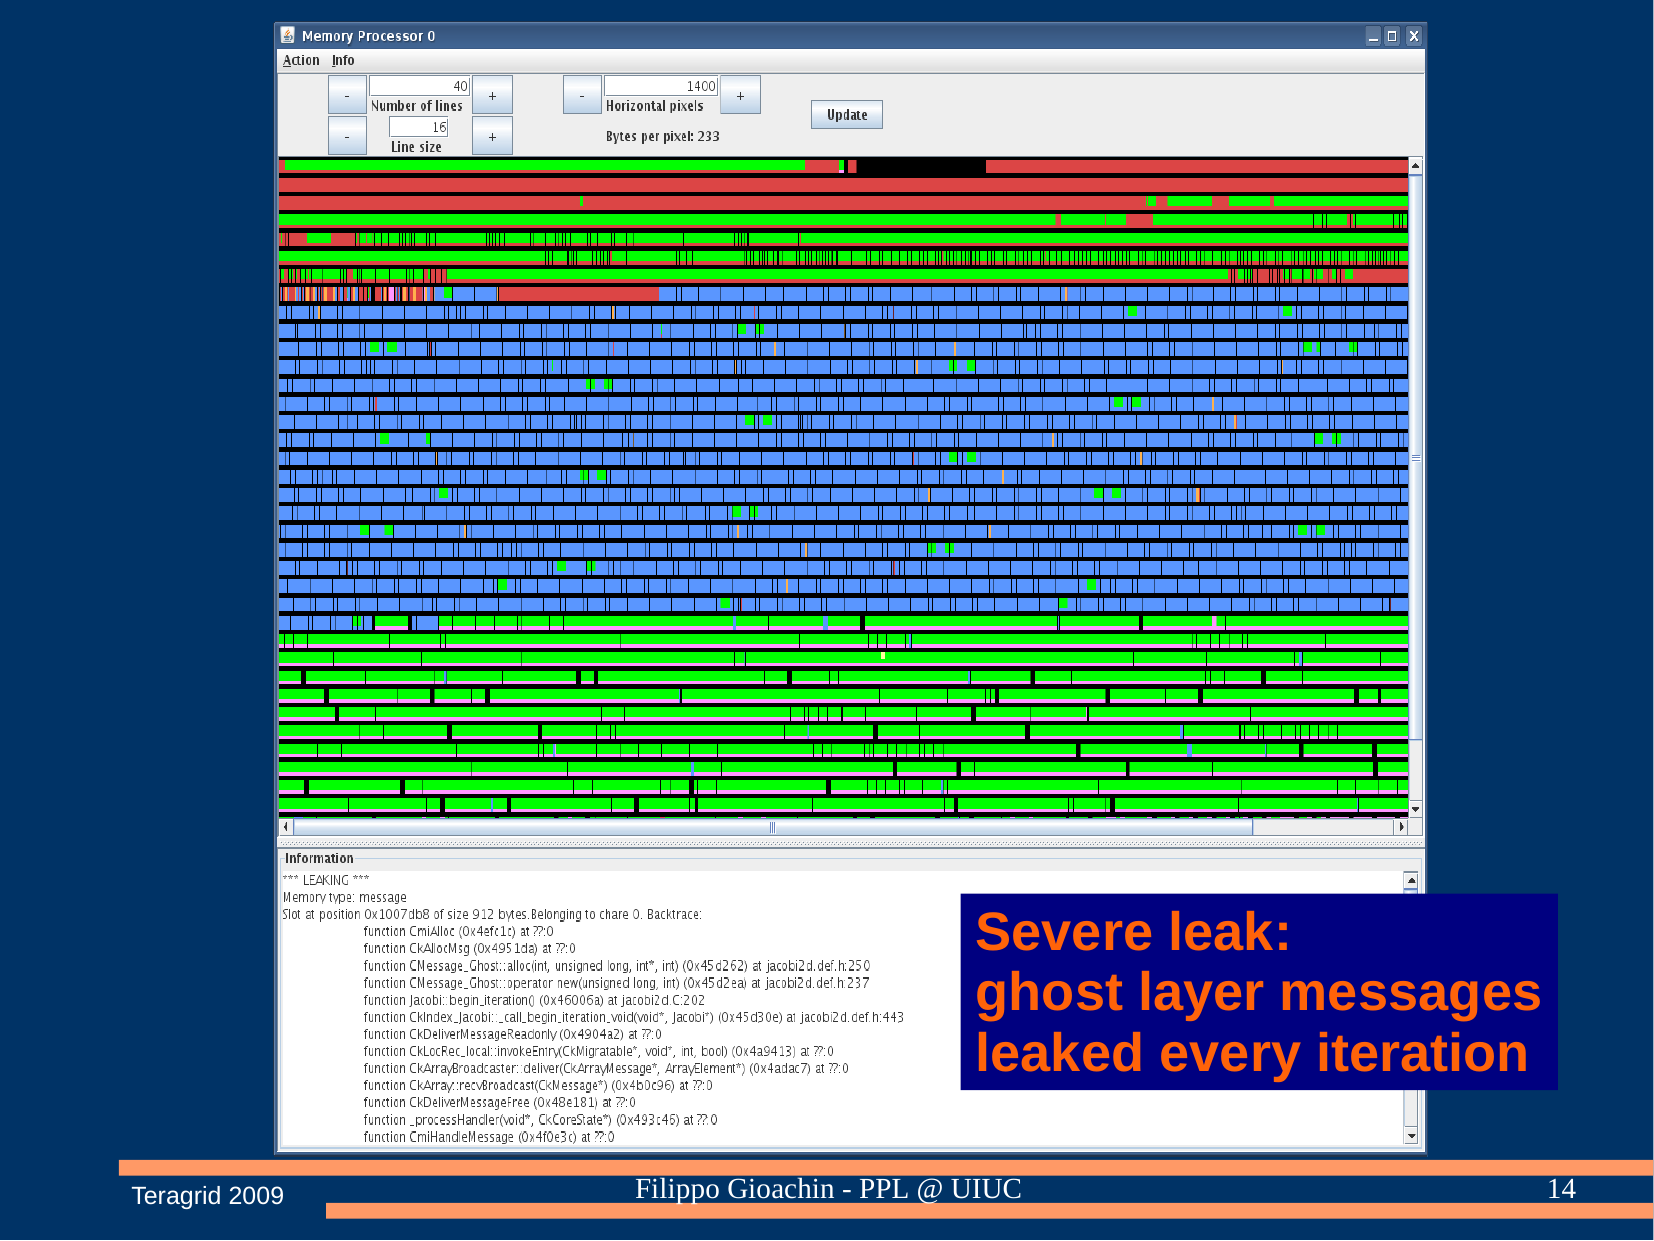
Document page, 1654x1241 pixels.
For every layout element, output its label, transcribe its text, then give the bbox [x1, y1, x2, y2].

picture [273, 21, 1428, 1157]
text_box Severe leak: ghost layer messages leaked every iteration [960, 893, 1558, 1091]
